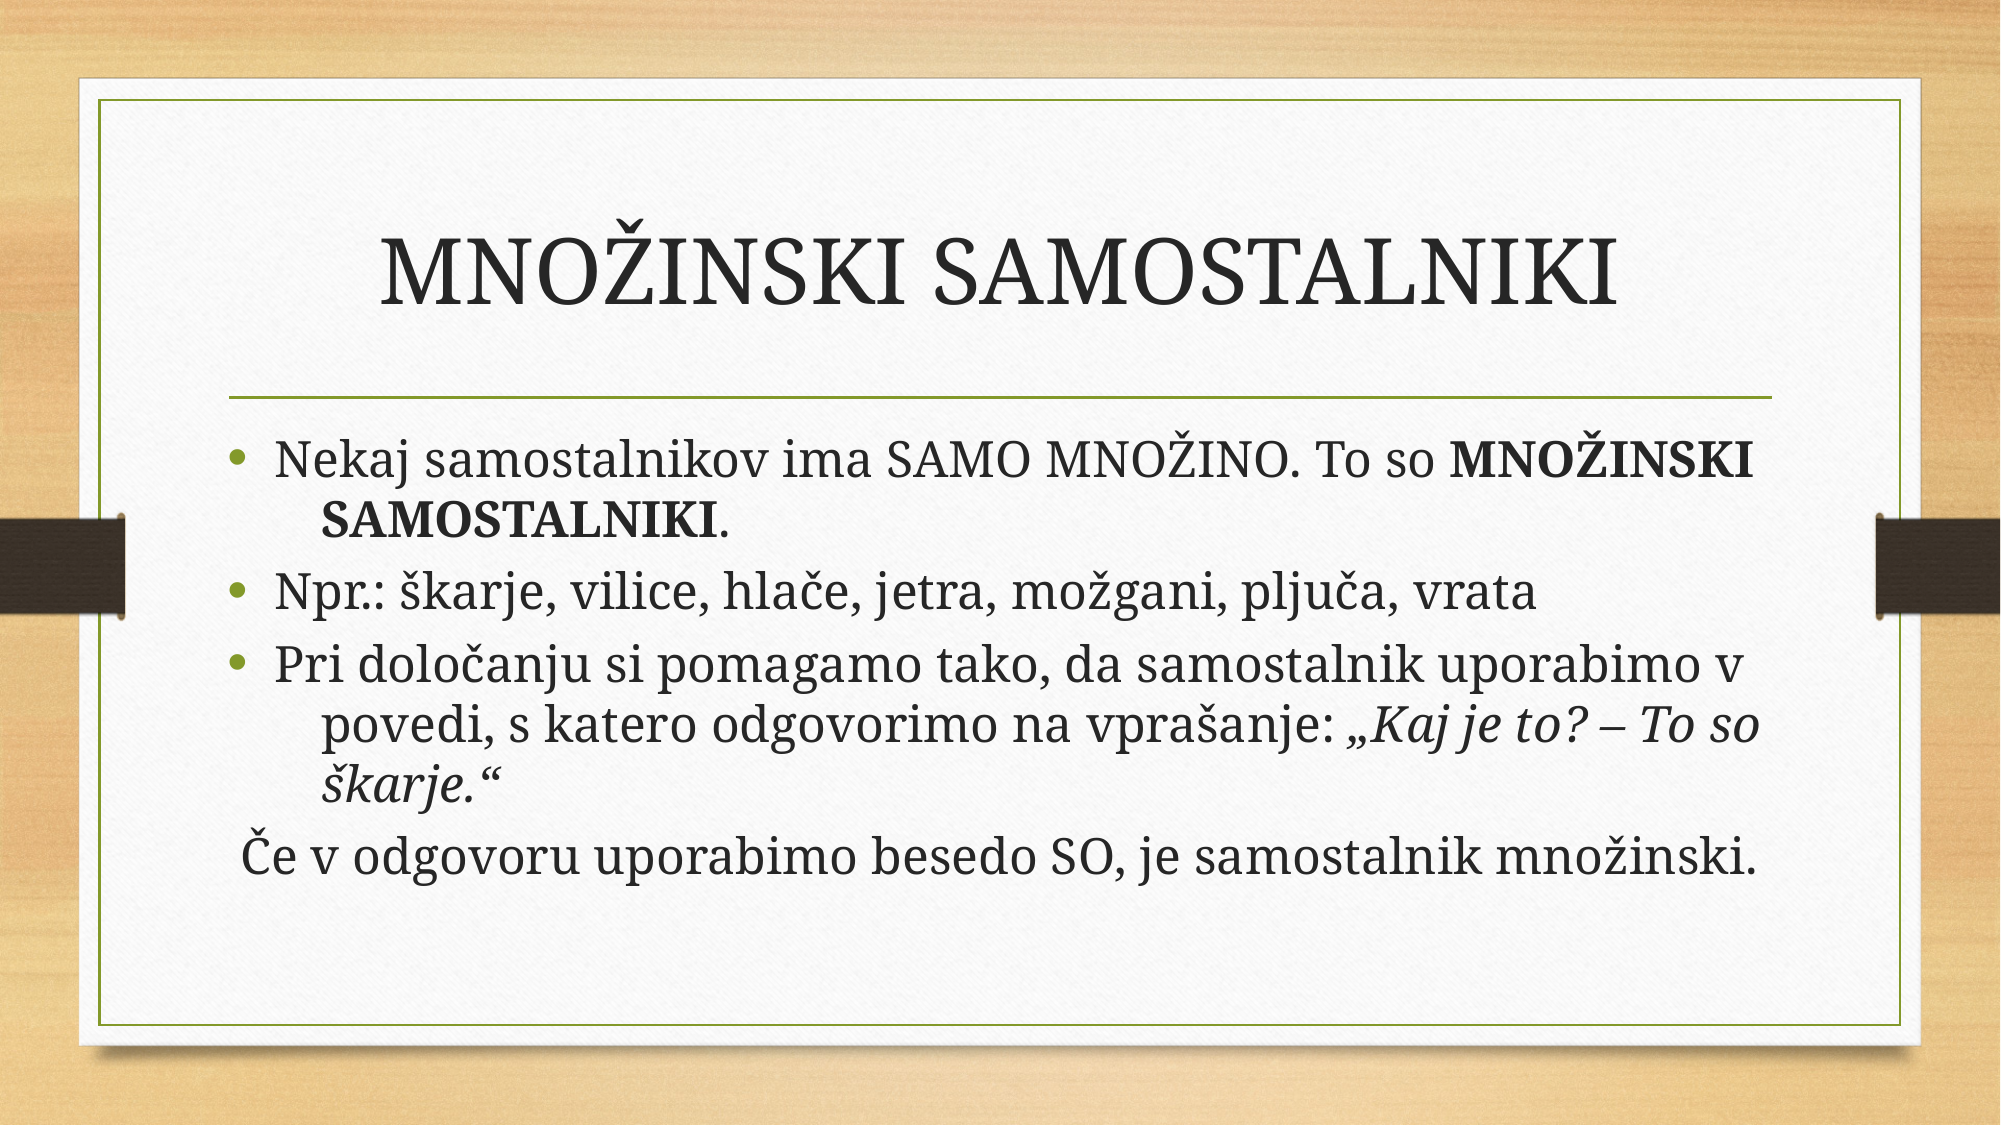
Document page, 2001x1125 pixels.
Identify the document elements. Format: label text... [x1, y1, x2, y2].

title MNOŽINSKI SAMOSTALNIKI [212, 161, 1788, 376]
list Nekaj samostalnikov ima SAMO MNOŽINO. To so MNOŽINSKI SAMOSTALNIKI. Npr.: škarje, vilice, hlače, jetra, možgani, pljuča, vrata Pri določanju si pomagamo tako, da samostalnik uporabimo v povedi, s katero odgovorimo na vprašanje: „Kaj je to? – To so škarje.“ Če v odgovoru uporabimo besedo SO, je samostalnik množinski. [212, 419, 1788, 1051]
